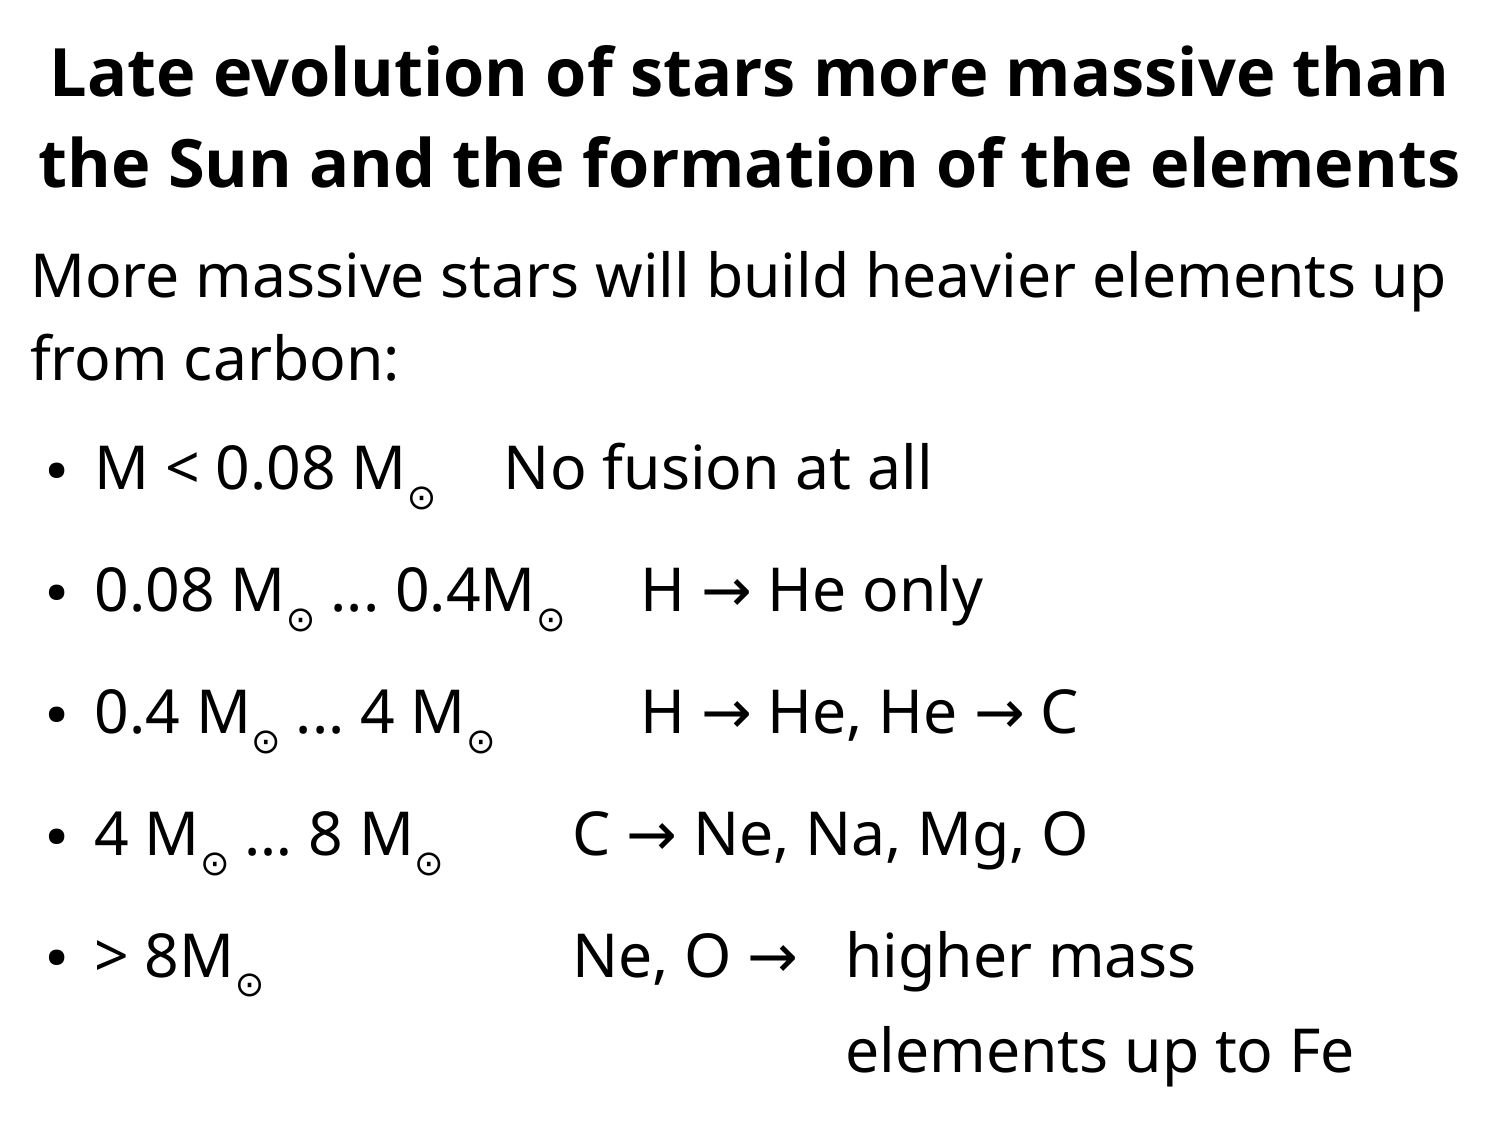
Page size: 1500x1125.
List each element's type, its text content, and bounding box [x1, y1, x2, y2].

title Late evolution of stars more massive than the Sun and the formation of the elements [30, 38, 1471, 194]
list More massive stars will build heavier elements up from carbon: M < 0.08 M⊙ No fusion at all 0.08 M⊙ ... 0.4M⊙ H → He only 0.4 M⊙ ... 4 M⊙ H → He, He → C 4 M⊙ … 8 M⊙ C → Ne, Na, Mg, O > 8M⊙ Ne, O → higher mass elements up to Fe [30, 232, 1471, 1096]
